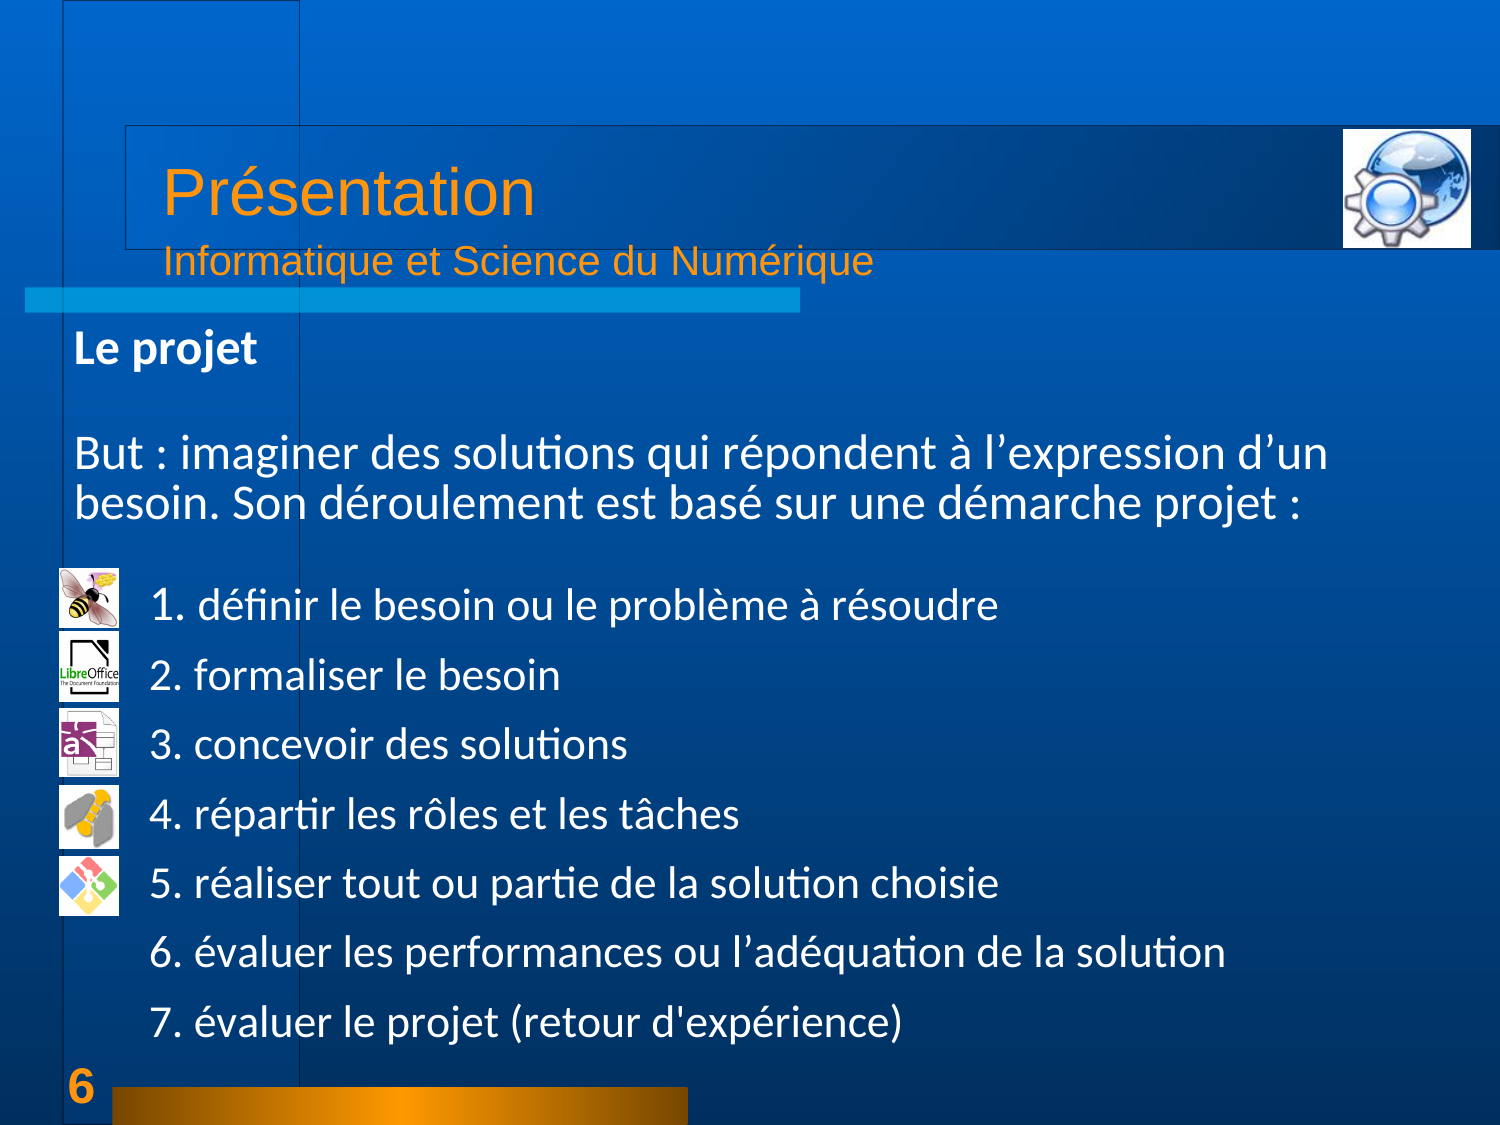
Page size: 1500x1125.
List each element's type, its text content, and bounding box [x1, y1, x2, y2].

picture [1343, 129, 1471, 248]
picture [59, 631, 119, 702]
picture [59, 856, 119, 916]
picture [59, 708, 119, 777]
picture [59, 568, 119, 628]
picture [59, 785, 119, 849]
text_box Le projet But : imaginer des solutions qui répondent à l’expression d’un besoin. Son déroulement est basé sur une démarche projet : définir le besoin ou le problème à résoudre formaliser le besoin concevoir des solutions répartir les rôles et les tâches réaliser tout ou partie de la solution choisie évaluer les performances ou l’adéquation de la solution évaluer le projet (retour d'expérience) [59, 319, 1447, 1125]
